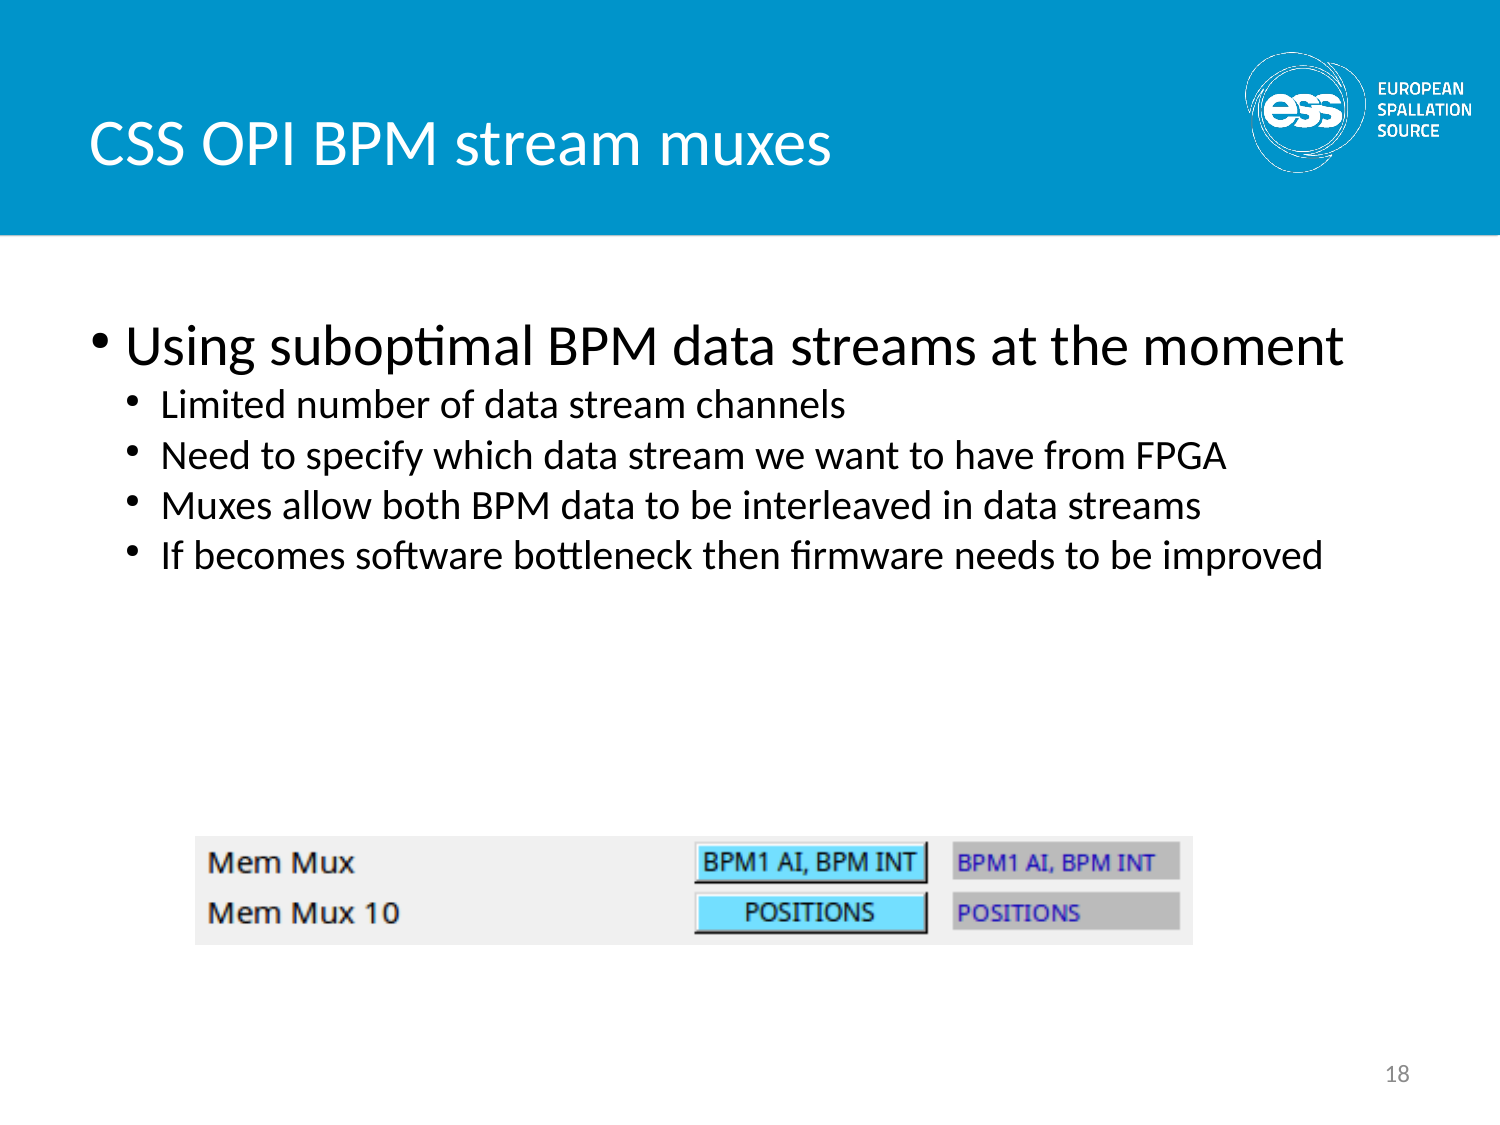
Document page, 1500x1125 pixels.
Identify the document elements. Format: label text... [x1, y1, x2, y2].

picture [195, 836, 1193, 946]
picture [1379, 83, 1385, 94]
picture [1423, 83, 1430, 94]
picture [1264, 94, 1342, 127]
picture [1436, 104, 1444, 115]
text_box CSS OPI BPM stream muxes [75, 45, 1246, 233]
picture [1409, 104, 1415, 115]
picture [1454, 83, 1458, 94]
picture [1443, 86, 1450, 93]
picture [1422, 125, 1428, 134]
picture [1418, 104, 1423, 115]
picture [1400, 83, 1407, 94]
picture [1432, 125, 1438, 136]
text_box <number> [1074, 1042, 1425, 1103]
text_box Using suboptimal BPM data streams at the moment Limited number of data stream channels Need to specify which data stream we want to have from FPGA Muxes allow both BPM data to be interleaved in data streams If becomes software bottleneck then firmware needs to be improved [75, 254, 1411, 616]
picture [1398, 109, 1406, 115]
picture [1389, 104, 1393, 115]
